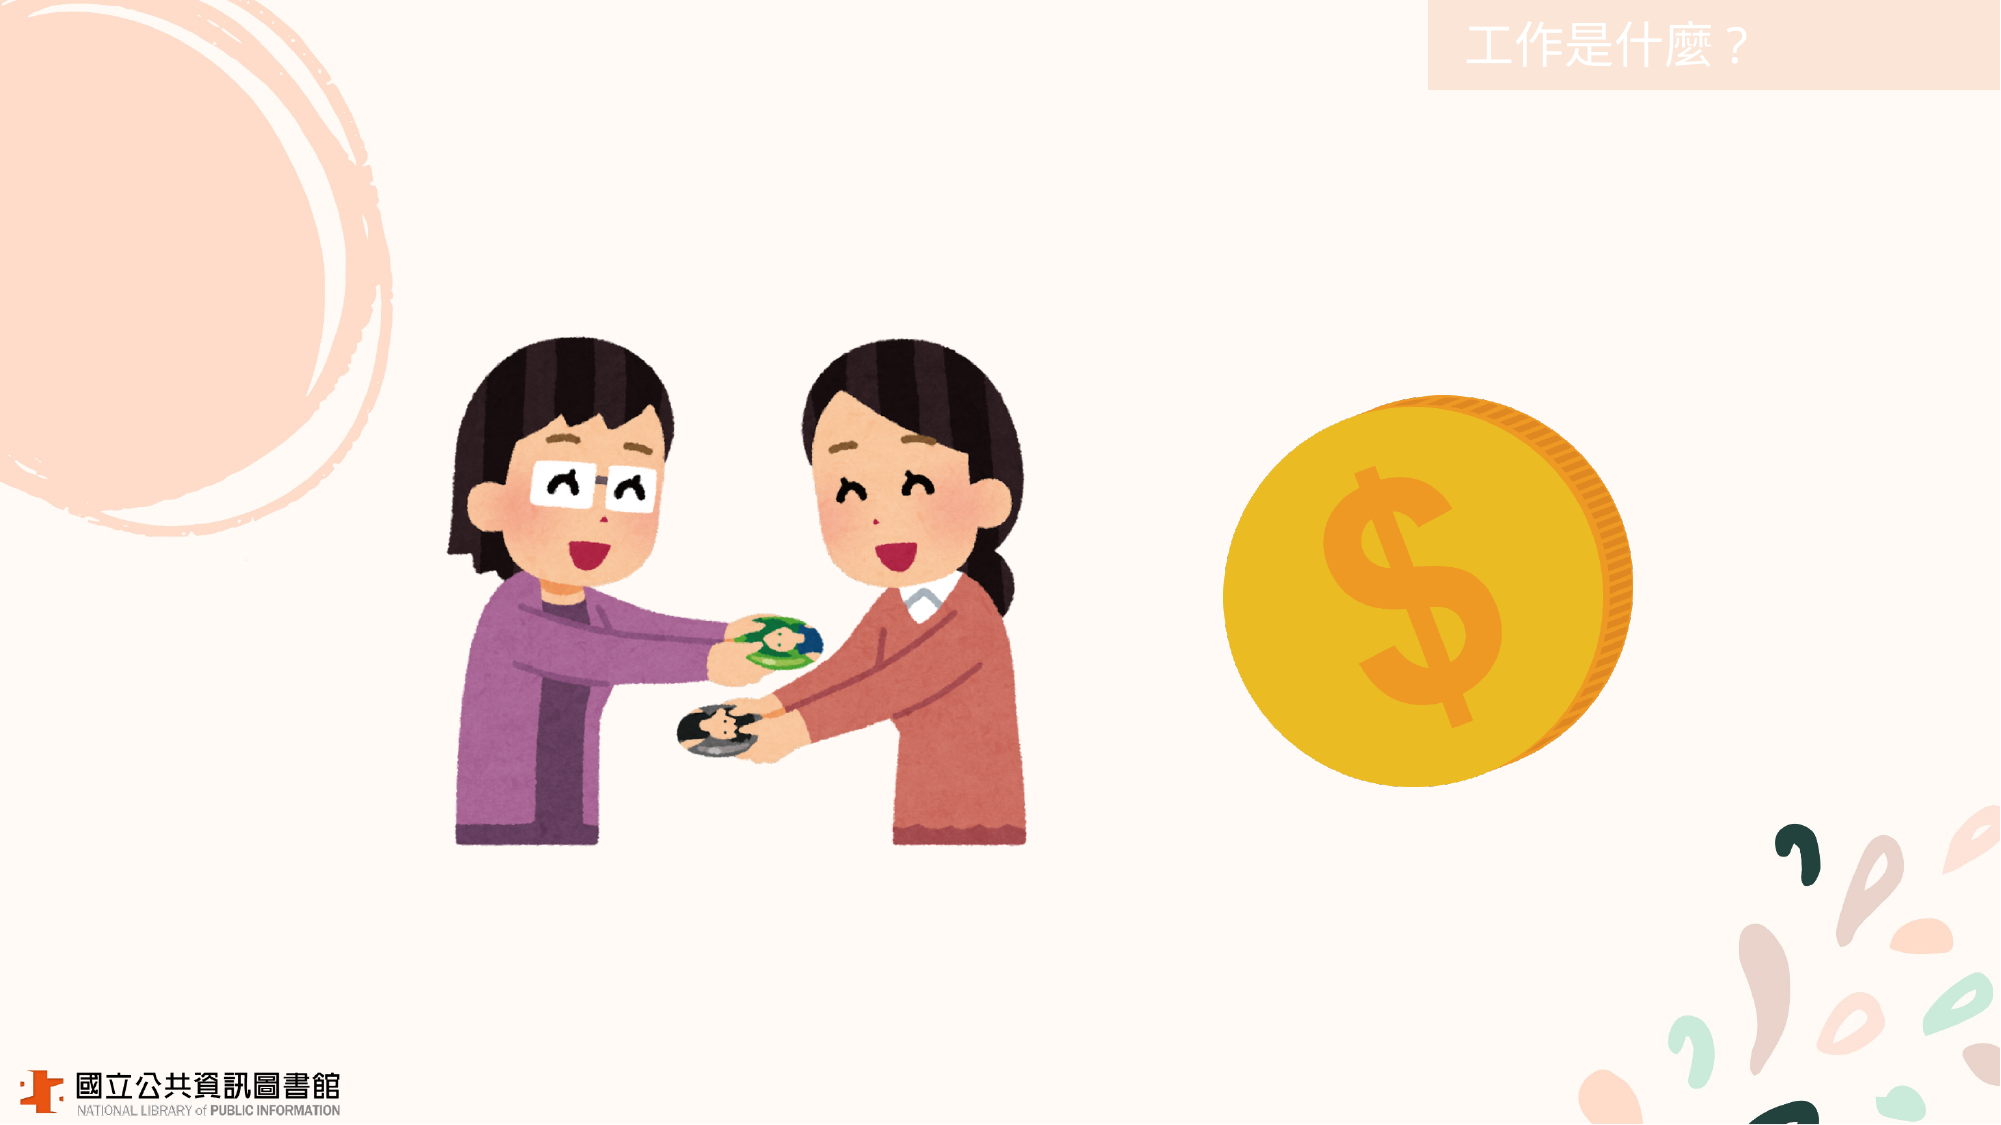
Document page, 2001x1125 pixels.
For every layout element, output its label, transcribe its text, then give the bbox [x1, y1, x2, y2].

text_box 工作是什麼? [1449, 0, 2000, 82]
picture [0, 0, 2000, 1125]
text_box [1428, 0, 2000, 90]
